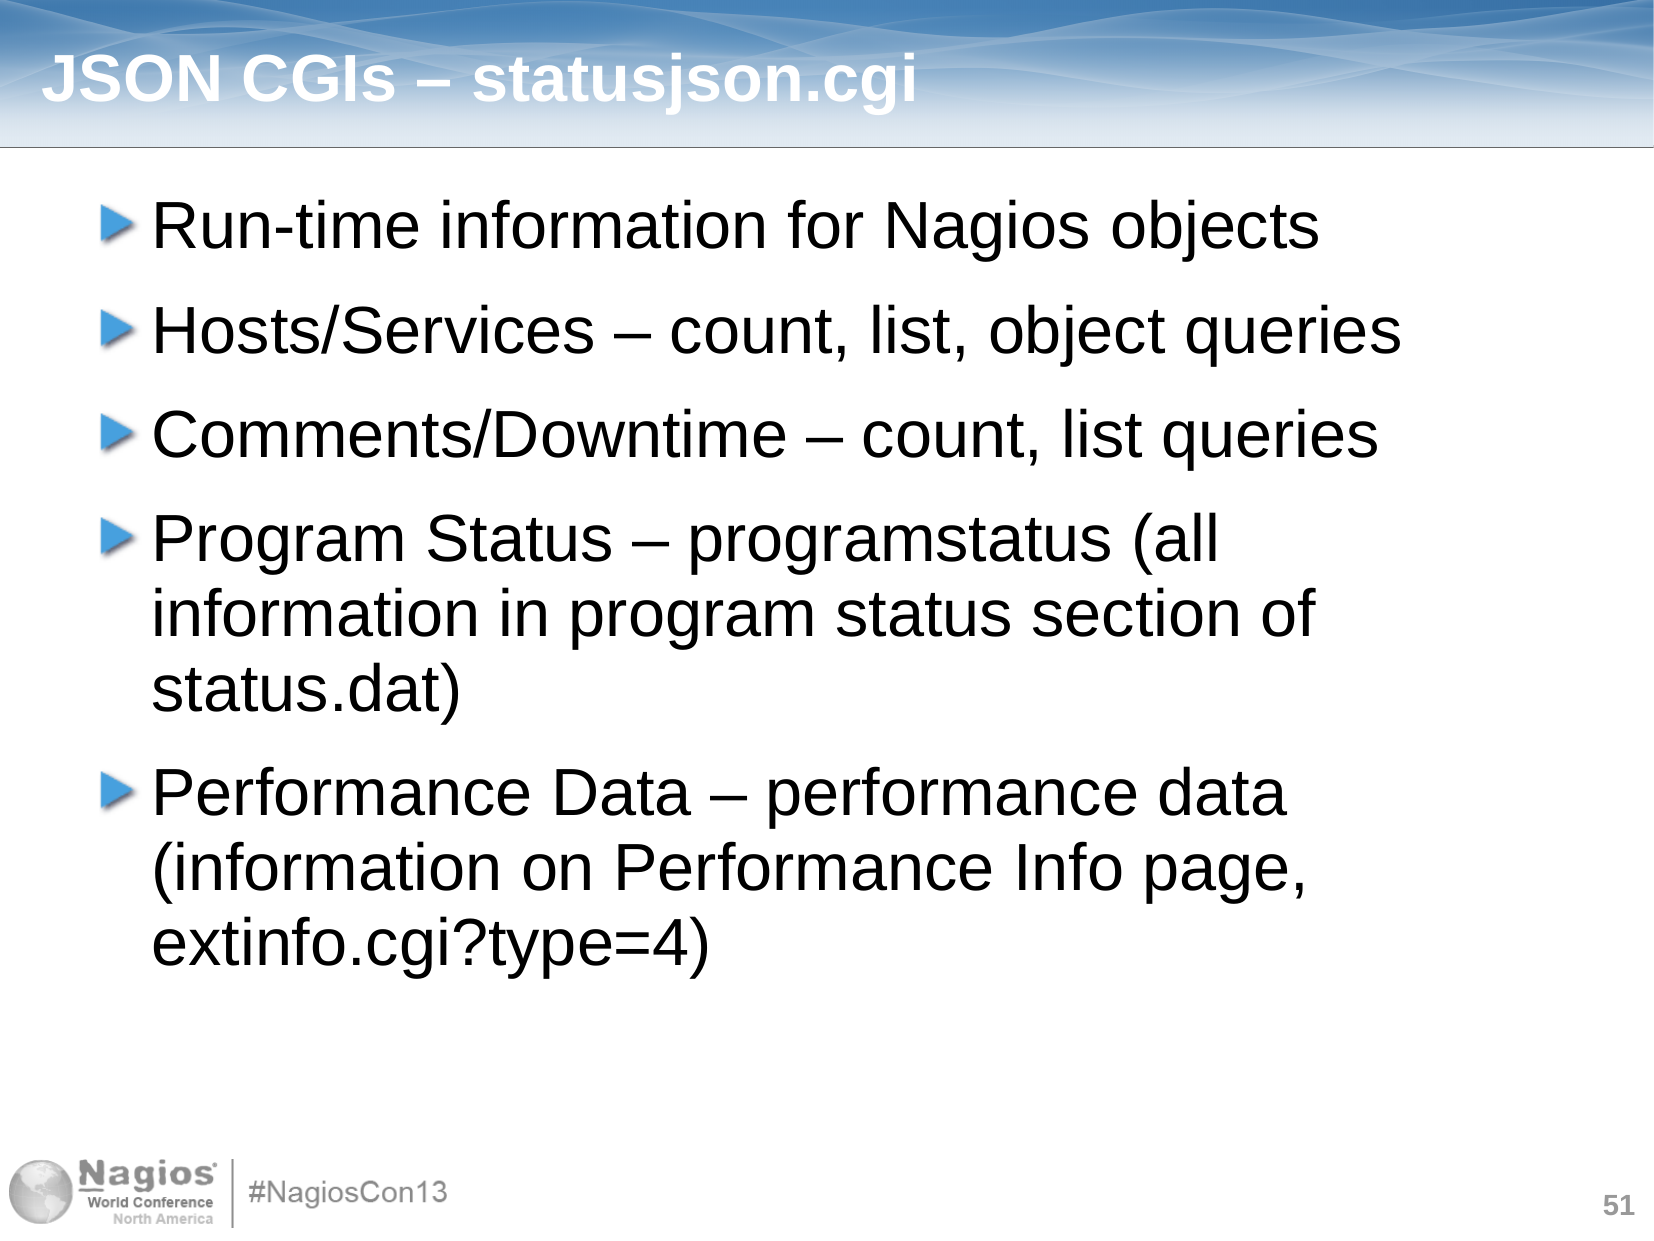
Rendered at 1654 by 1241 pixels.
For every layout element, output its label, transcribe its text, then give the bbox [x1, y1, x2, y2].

picture [0, 0, 1654, 147]
title JSON CGIs – statusjson.cgi [41, 29, 1248, 127]
picture [9, 1159, 453, 1228]
list Run-time information for Nagios objects Hosts/Services – count, list, object queries Comments/Downtime – count, list queries Program Status – programstatus (all information in program status section of status.dat) Performance Data – performance data (information on Performance Info page, extinfo.cgi?type=4) [80, 188, 1569, 1007]
